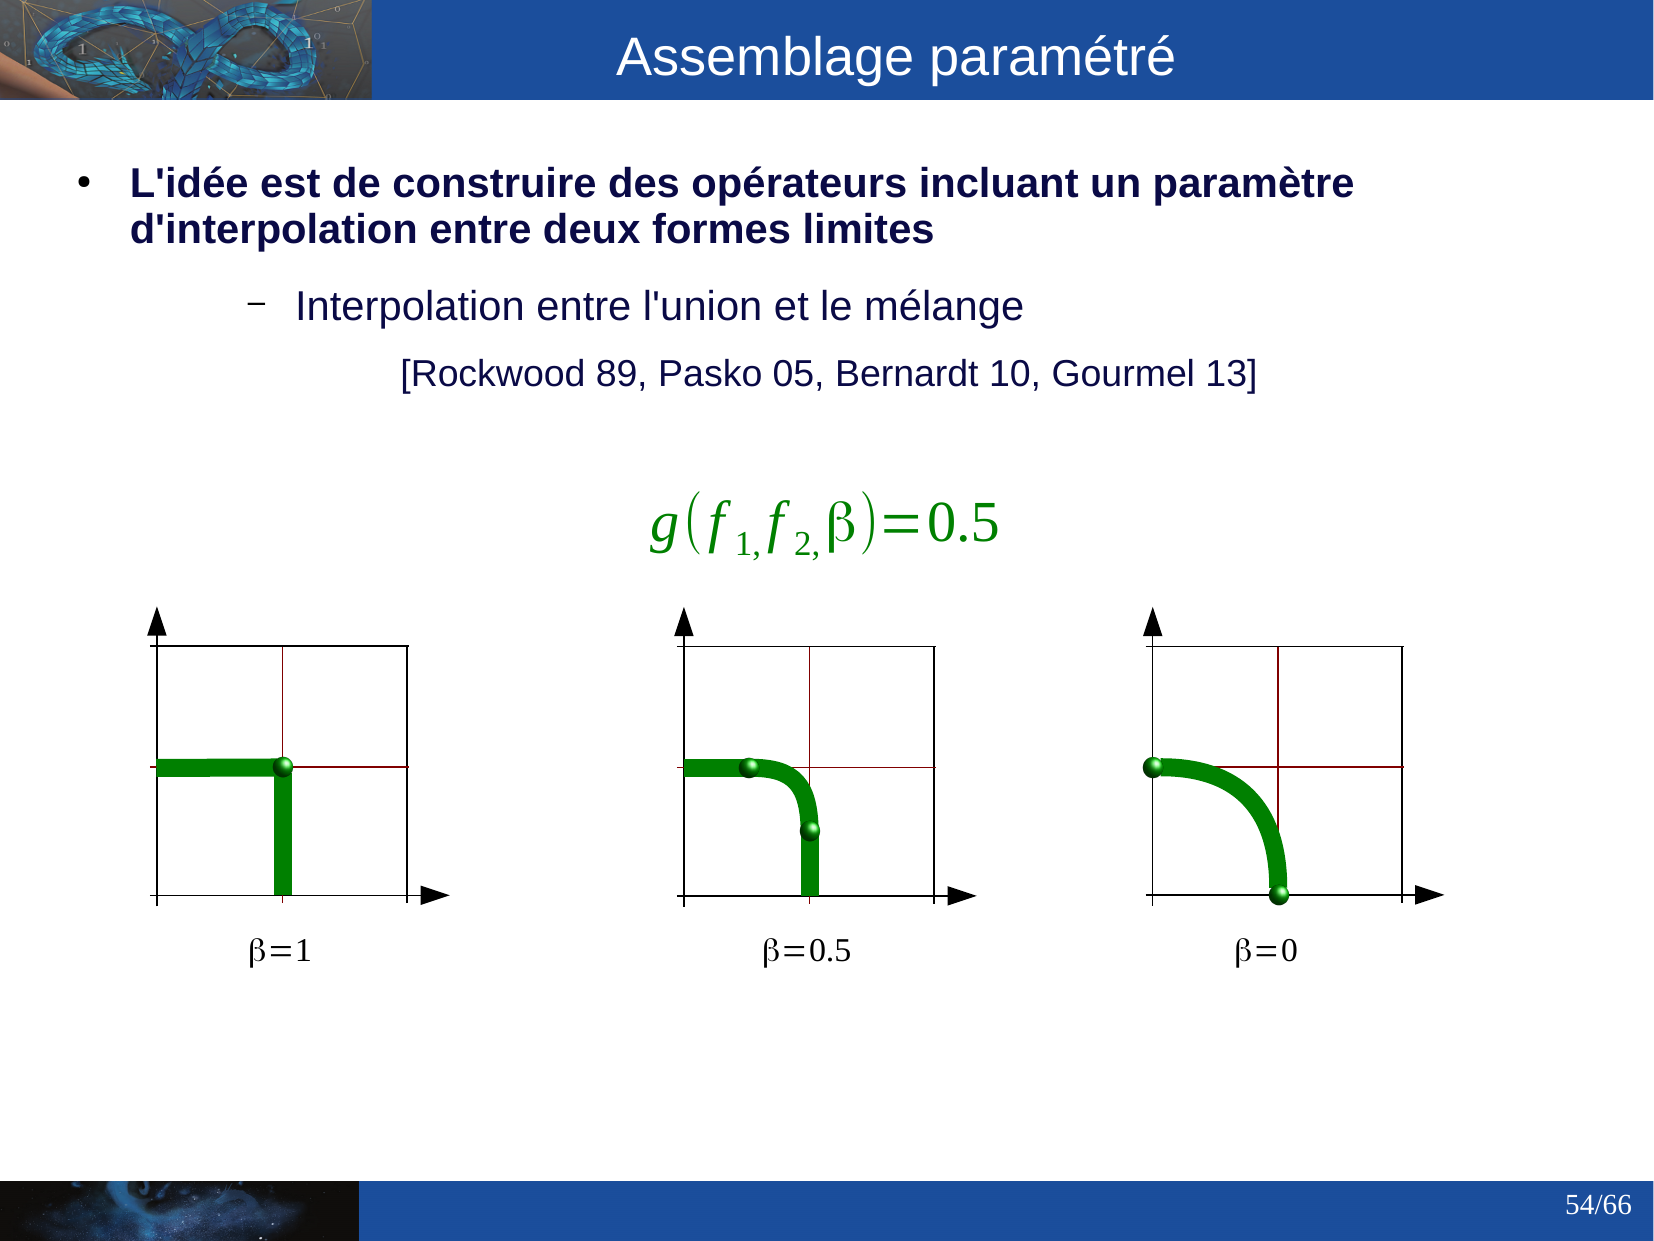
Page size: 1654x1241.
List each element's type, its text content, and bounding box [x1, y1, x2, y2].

chart [641, 488, 1007, 563]
chart [758, 932, 856, 971]
chart [244, 932, 317, 971]
list L'idée est de construire des opérateurs incluant un paramètre d'interpolation entre deux formes limites Interpolation entre l'union et le mélange [Rockwood 89, Pasko 05, Bernardt 10, Gourmel 13] [58, 159, 1600, 1145]
chart [1230, 932, 1302, 971]
picture [0, 1181, 1654, 1241]
picture [0, 0, 1654, 100]
title Assemblage paramétré [387, 10, 1407, 102]
